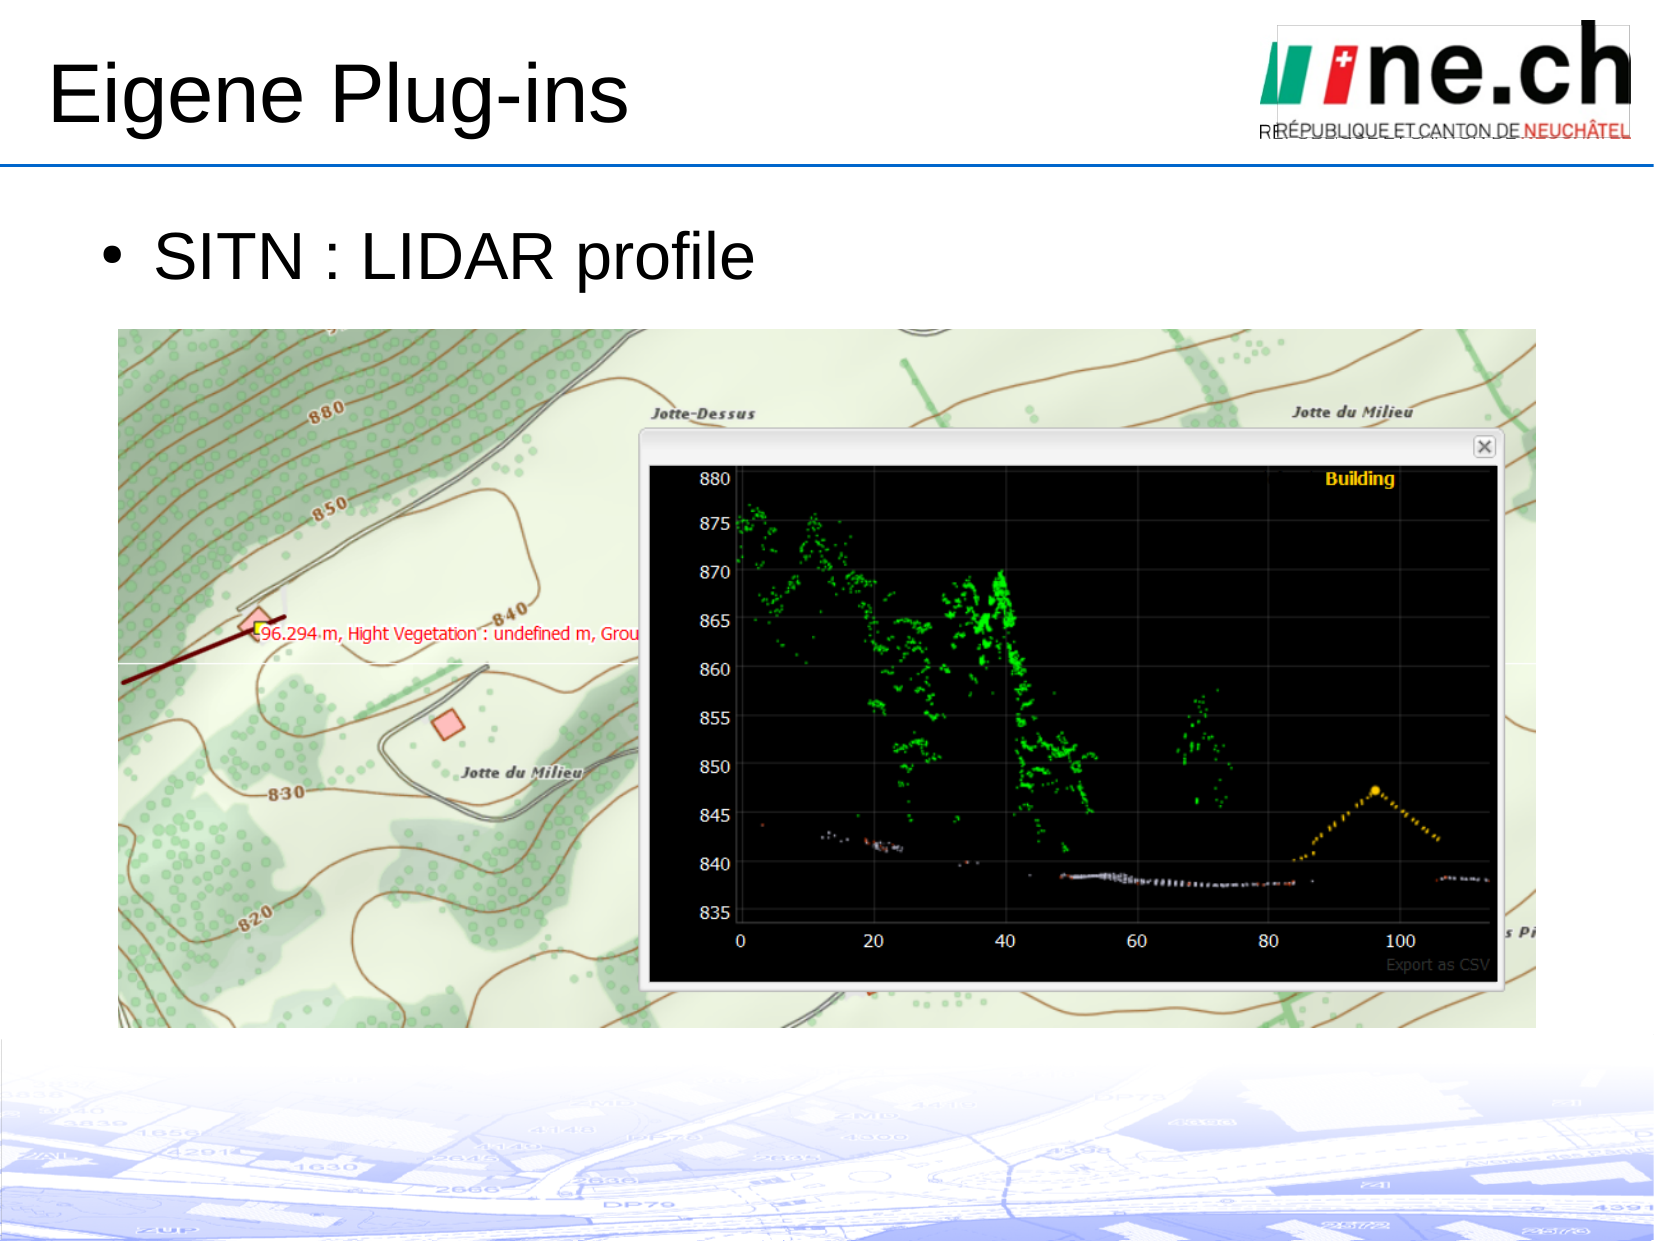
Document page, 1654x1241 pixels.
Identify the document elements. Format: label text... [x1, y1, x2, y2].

picture [0, 1040, 1654, 1241]
title Eigene Plug-ins [47, 0, 1536, 198]
picture [1536, 24, 1631, 139]
picture [118, 329, 1536, 1028]
list SITN : LIDAR profile [82, 219, 1571, 939]
